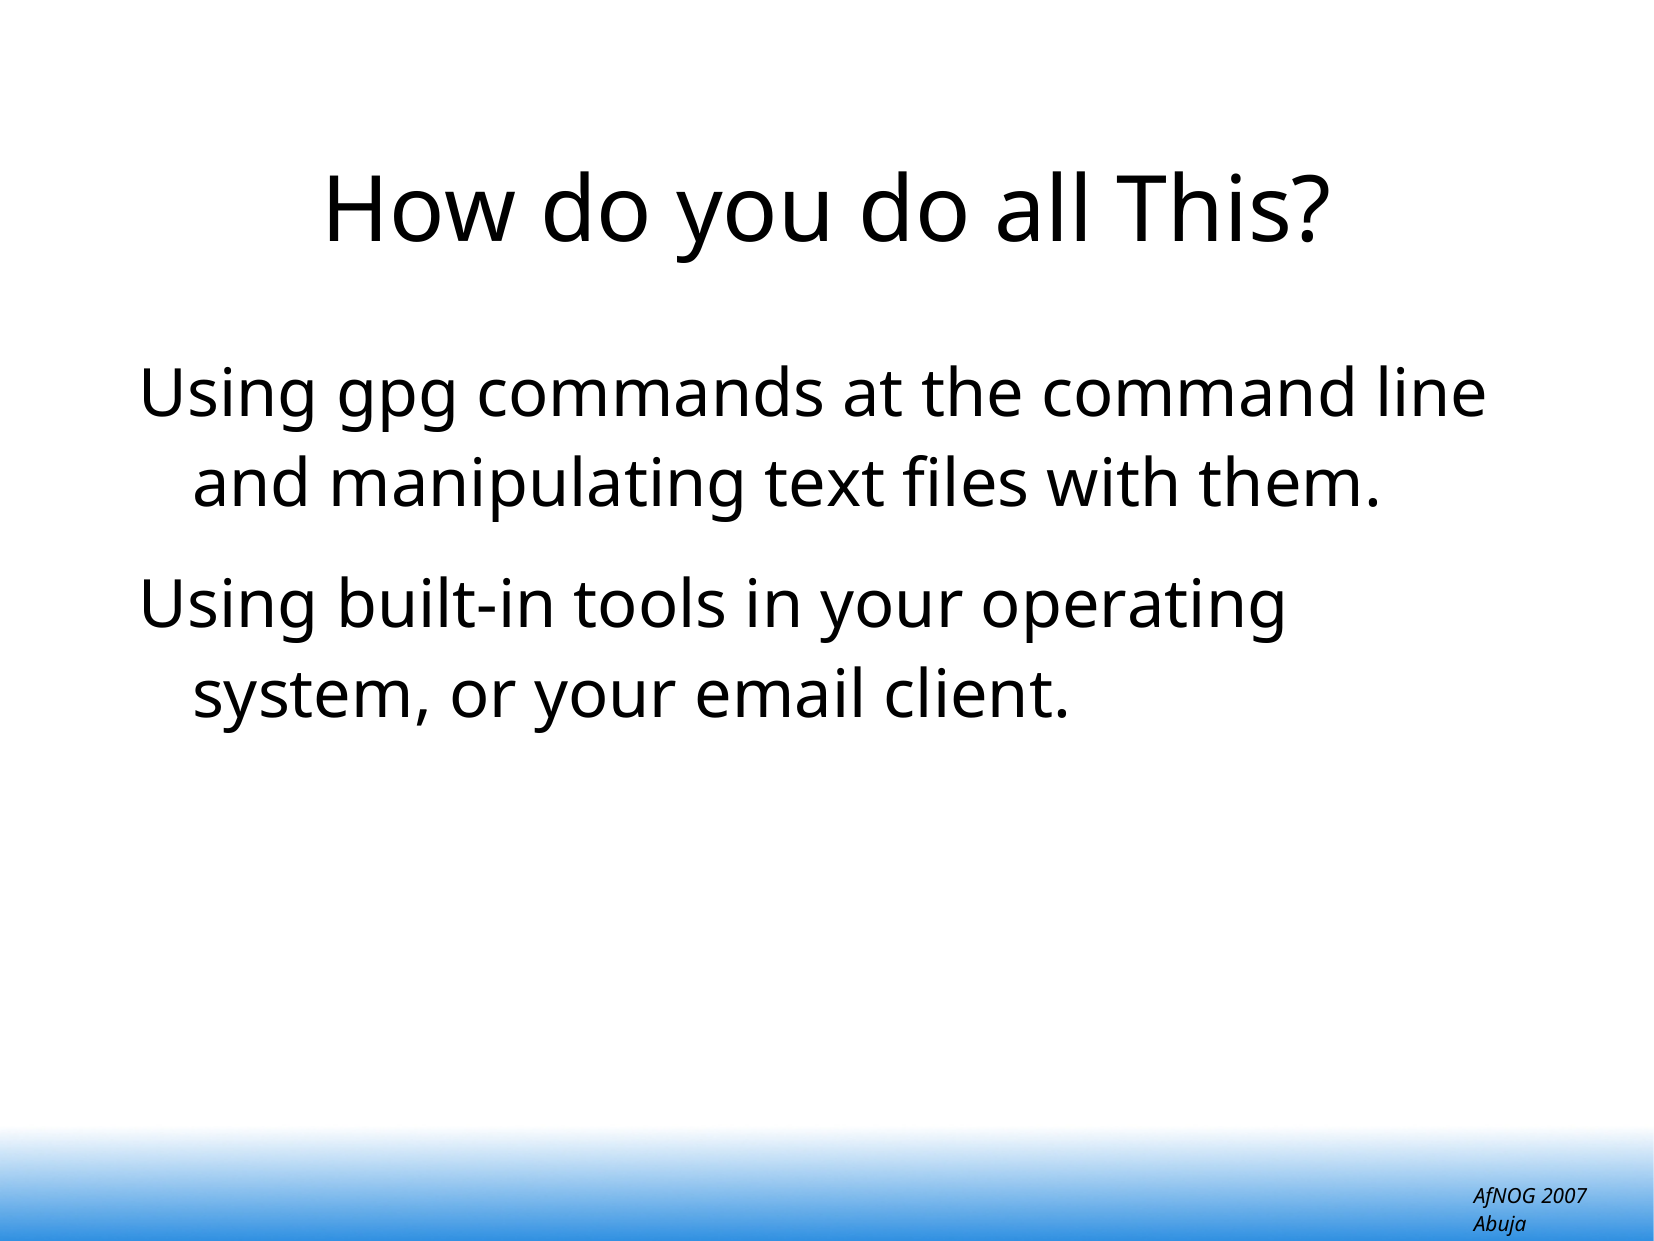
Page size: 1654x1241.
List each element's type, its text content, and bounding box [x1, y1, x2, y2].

title How do you do all This? [121, 102, 1534, 310]
picture [0, 1124, 1654, 1241]
list Using gpg commands at the command line and manipulating text files with them. Using built-in tools in your operating system, or your email client. [121, 344, 1534, 1127]
